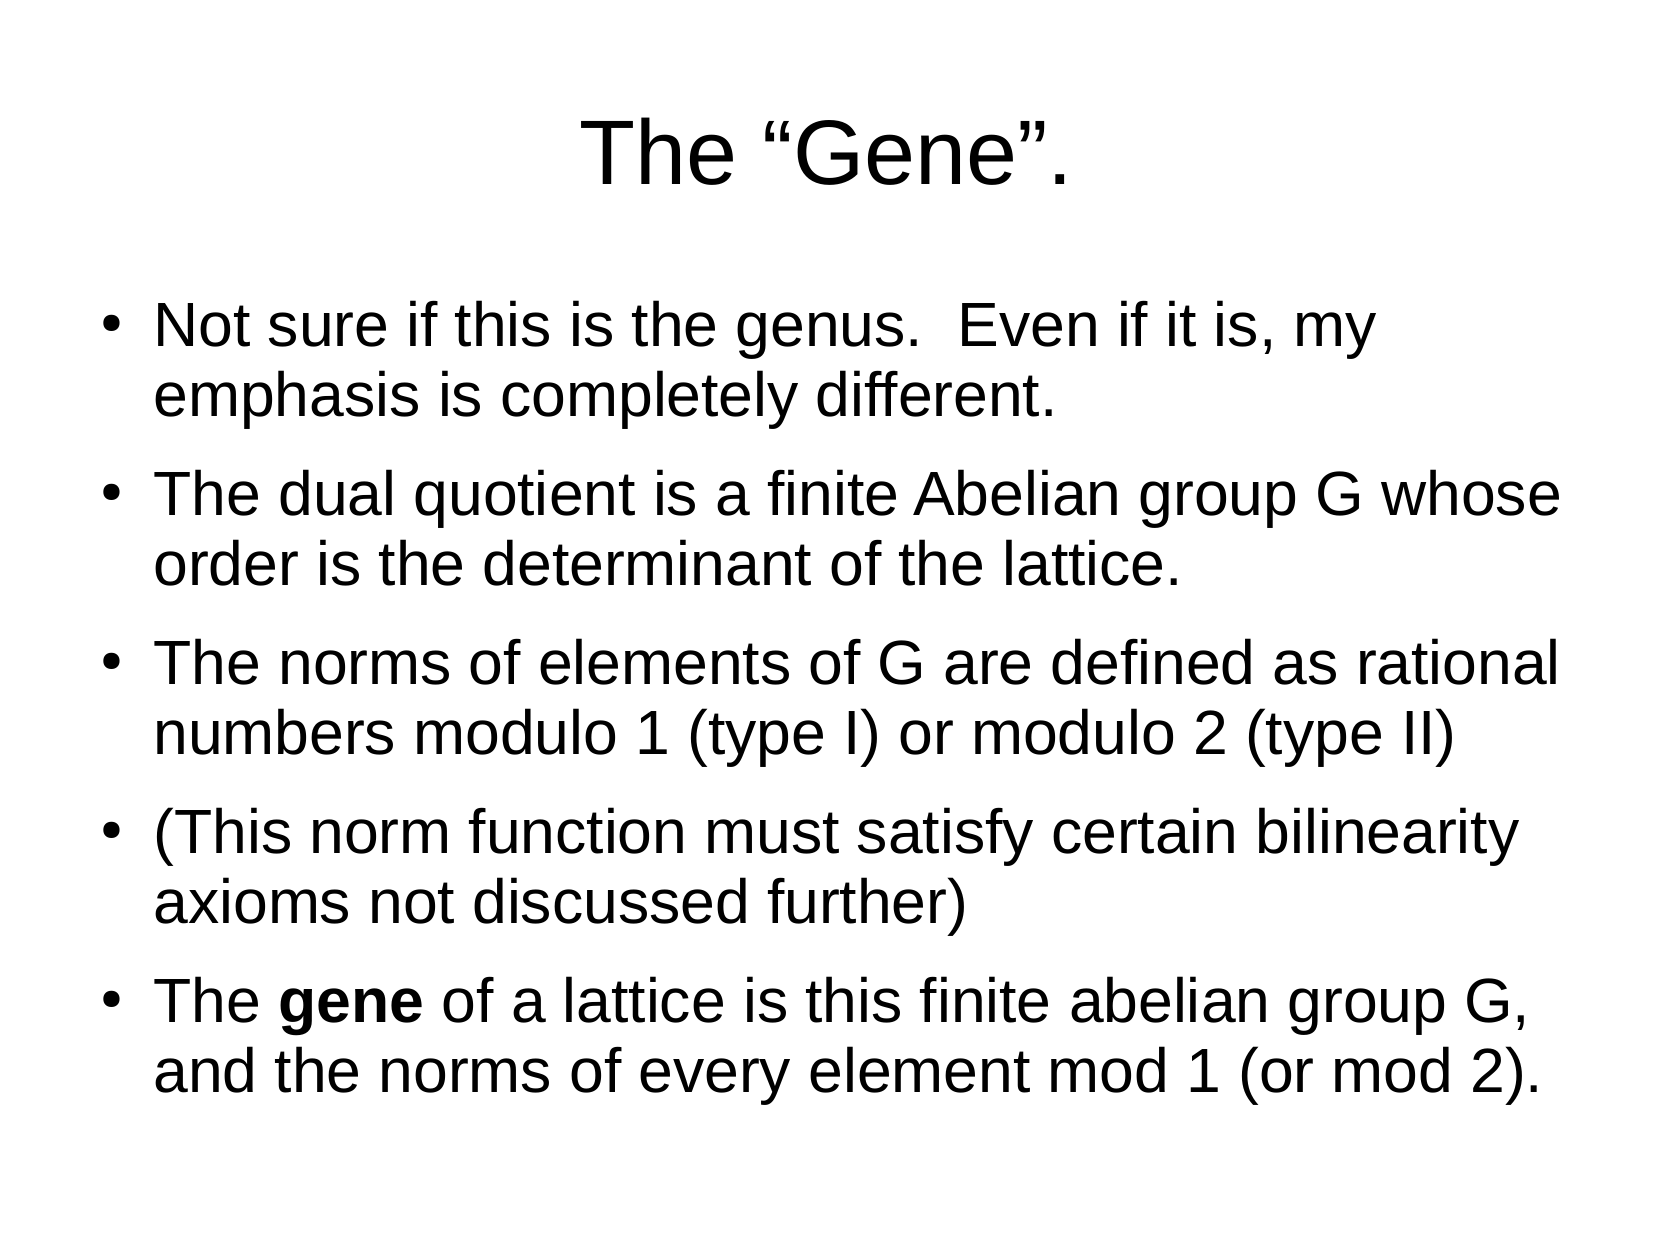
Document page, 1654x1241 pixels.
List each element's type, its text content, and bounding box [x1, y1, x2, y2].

list Not sure if this is the genus. Even if it is, my emphasis is completely different. The dual quotient is a finite Abelian group G whose order is the determinant of the lattice. The norms of elements of G are defined as rational numbers modulo 1 (type I) or modulo 2 (type II) (This norm function must satisfy certain bilinearity axioms not discussed further) The gene of a lattice is this finite abelian group G, and the norms of every element mod 1 (or mod 2). [82, 290, 1571, 1109]
title The “Gene”. [82, 49, 1571, 257]
